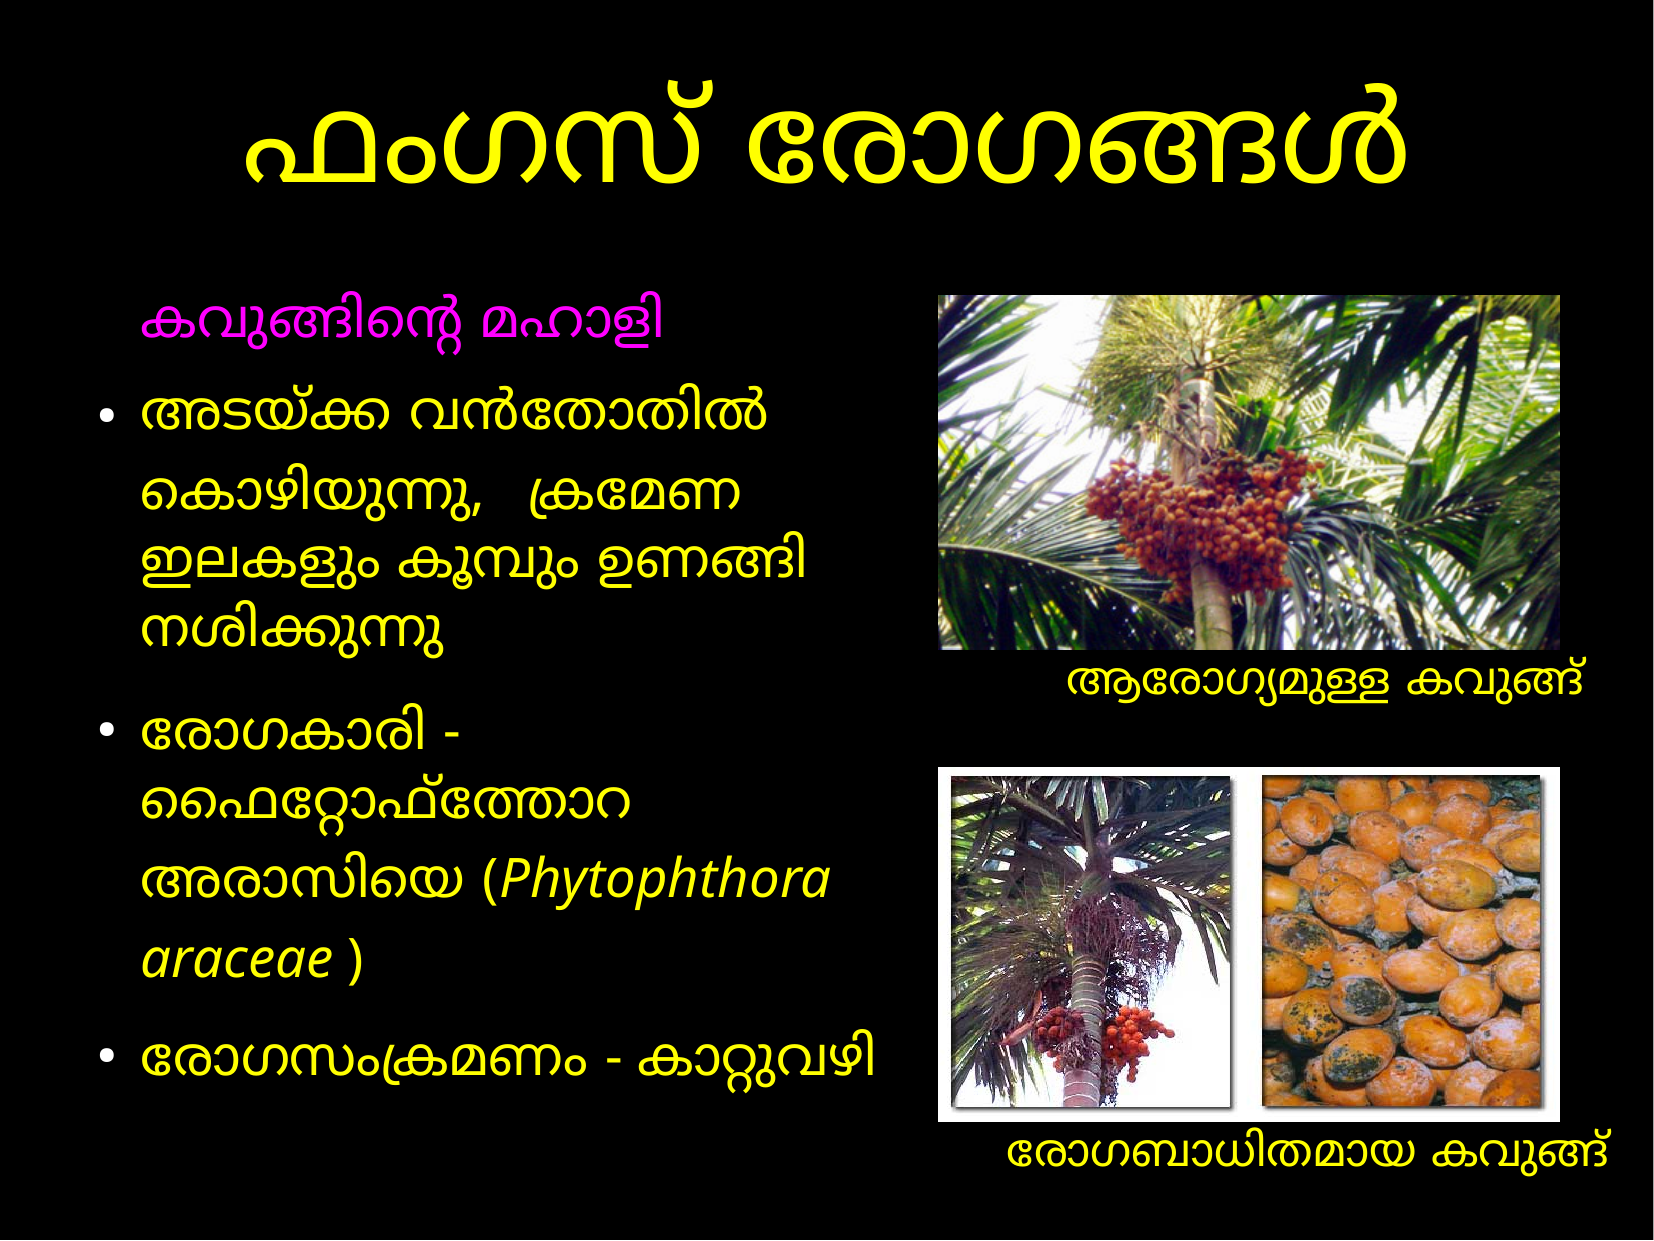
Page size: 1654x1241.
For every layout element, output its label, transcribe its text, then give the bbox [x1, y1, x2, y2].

picture [938, 295, 1560, 650]
picture [938, 767, 1560, 1123]
text_box രോഗബാധിതമായ കവുങ്ങ് [992, 1123, 1483, 1198]
text_box ആരോഗ്യമുള്ള കവുങ്ങ് [1051, 650, 1462, 727]
list കവുങ്ങിന്റെ മഹാളി അടയ്ക്ക വന്‍തോതില്‍ കൊഴിയുന്നു, ക്രമേണ ഇലകളും കൂമ്പും ഉണങ്ങി നശിക്കുന്നു രോഗകാരി - ഫൈറ്റോഫ്ത്തോറ അരാസിയെ (Phytophthora araceae ) രോഗസംക്രമണം - കാറ്റുവഴി [82, 290, 886, 1109]
title ഫംഗസ് രോഗങ്ങള്‍ [82, 49, 1571, 257]
